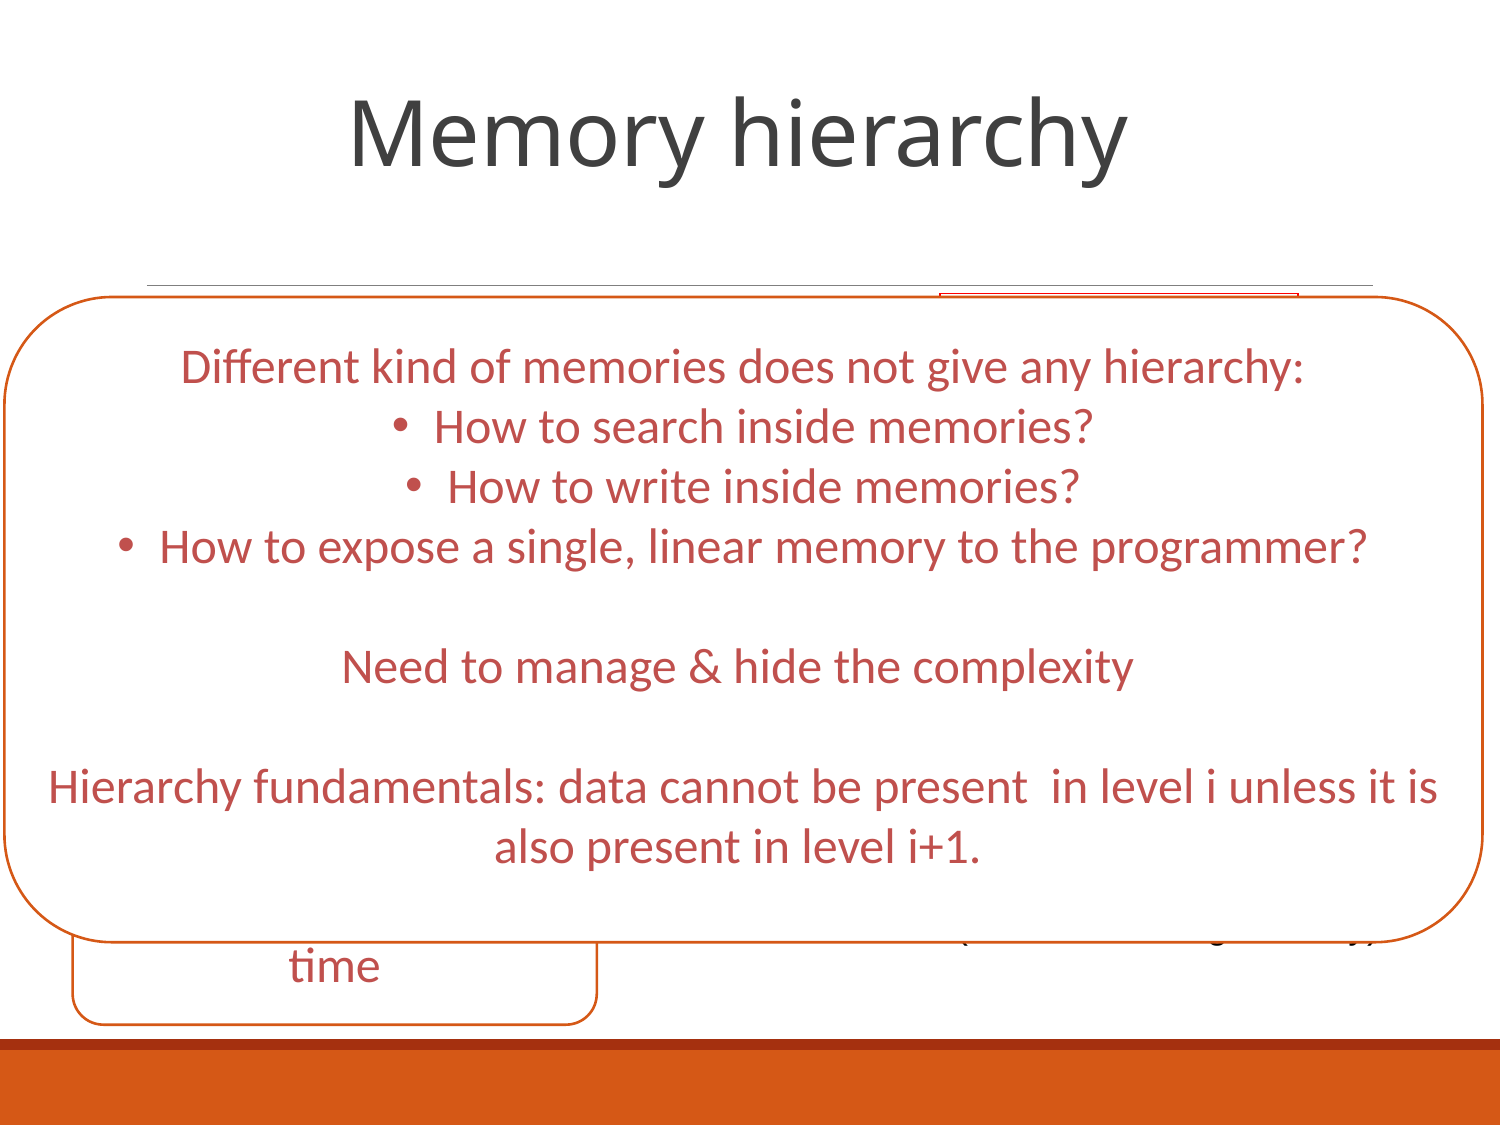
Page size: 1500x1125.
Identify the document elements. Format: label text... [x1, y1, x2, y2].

text_box Memory hierarchy [62, 66, 1412, 207]
text_box Different kind of memories does not give any hierarchy: How to search inside memories? How to write inside memories? How to expose a single, linear memory to the programmer? Need to manage & hide the complexity Hierarchy fundamentals: data cannot be present in level i unless it is also present in level i+1. [4, 296, 1483, 943]
text_box Different accessing time [72, 935, 597, 1025]
